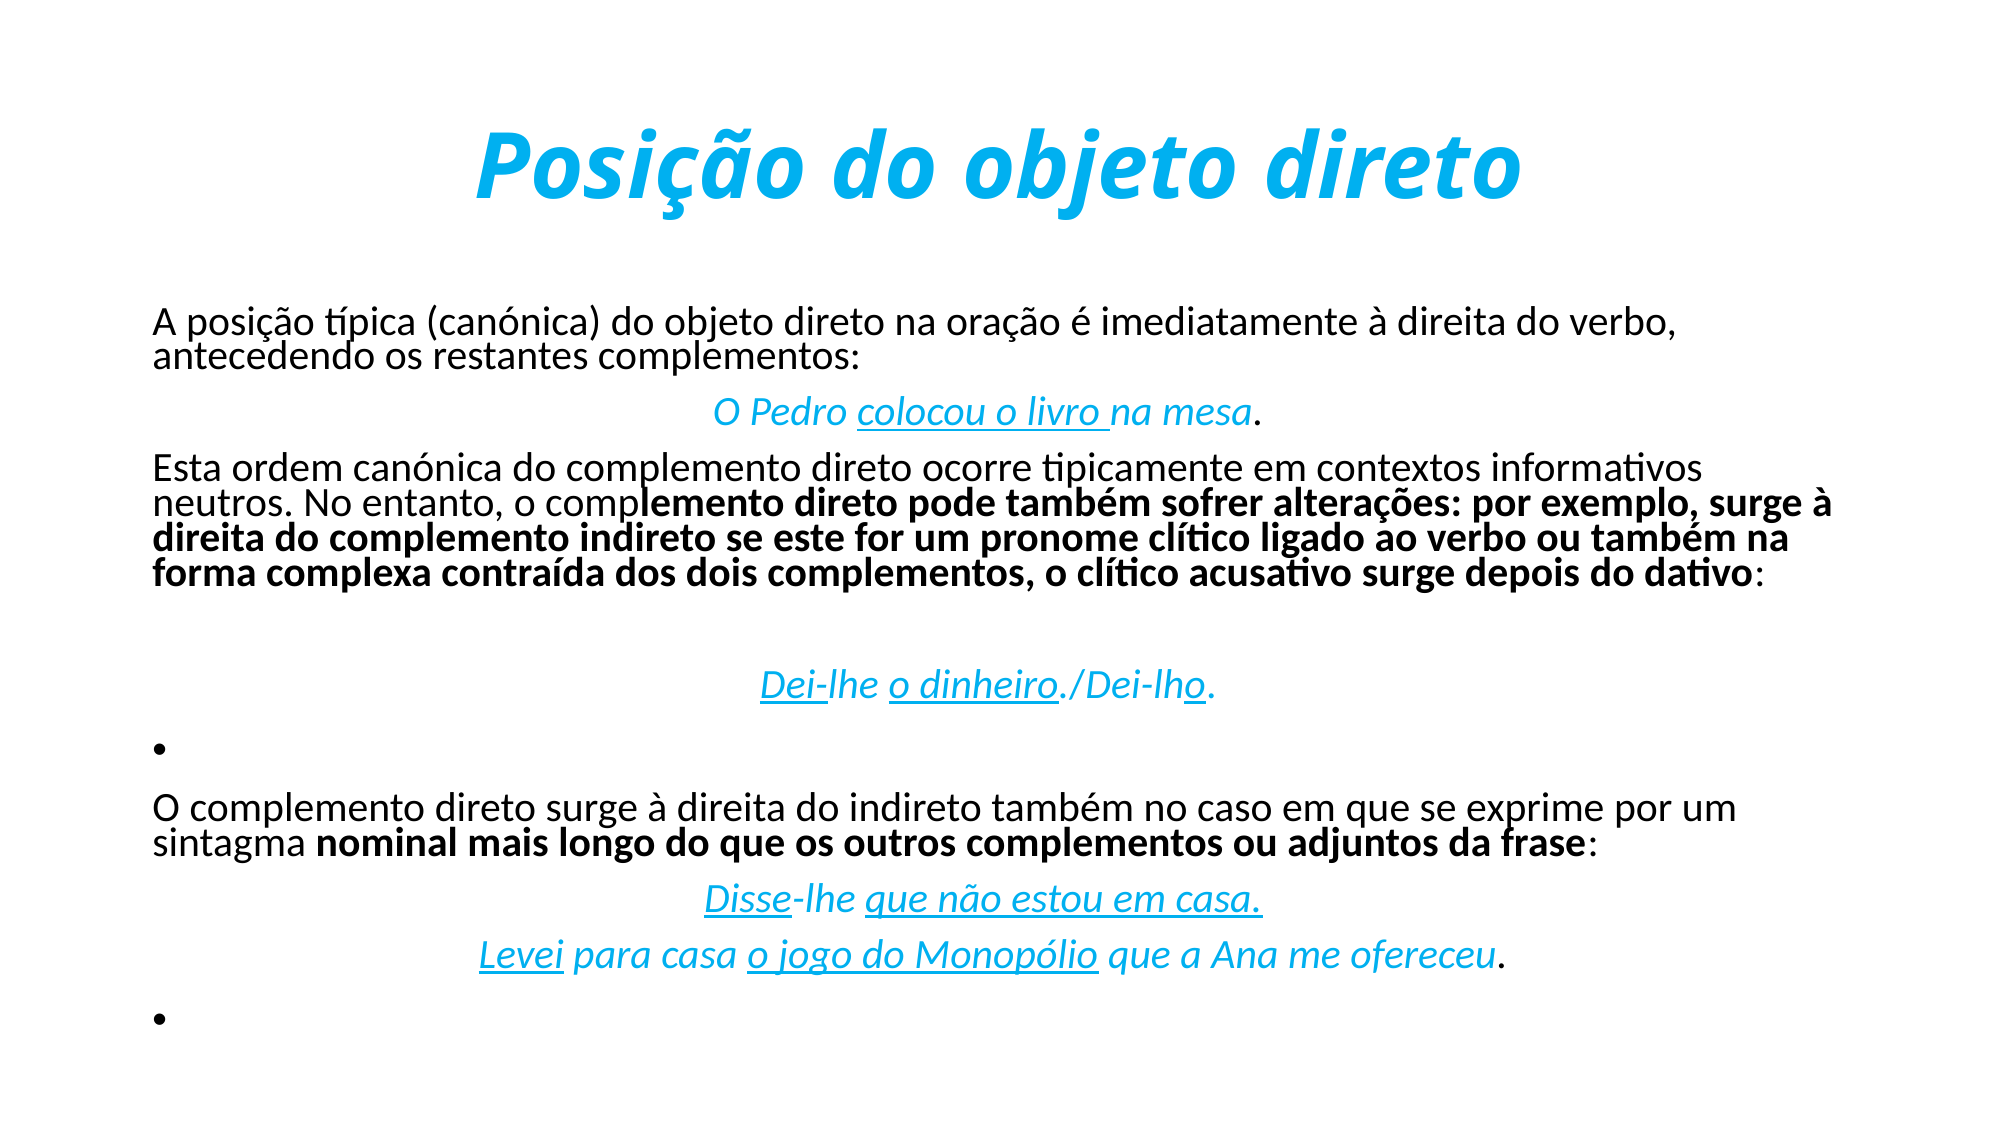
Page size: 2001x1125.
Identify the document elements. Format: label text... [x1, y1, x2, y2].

title Posição do objeto direto [137, 59, 1863, 278]
list A posição típica (canónica) do objeto direto na oração é imediatamente à direita do verbo, antecedendo os restantes complementos: O Pedro colocou o livro na mesa. Esta ordem canónica do complemento direto ocorre tipicamente em contextos informativos neutros. No entanto, o complemento direto pode também sofrer alterações: por exemplo, surge à direita do complemento indireto se este for um pronome clítico ligado ao verbo ou também na forma complexa contraída dos dois complementos, o clítico acusativo surge depois do dativo: Dei-lhe o dinheiro./Dei-lho. O complemento direto surge à direita do indireto também no caso em que se exprime por um sintagma nominal mais longo do que os outros complementos ou adjuntos da frase: Disse-lhe que não estou em casa. Levei para casa o jogo do Monopólio que a Ana me ofereceu. [137, 299, 1863, 1014]
